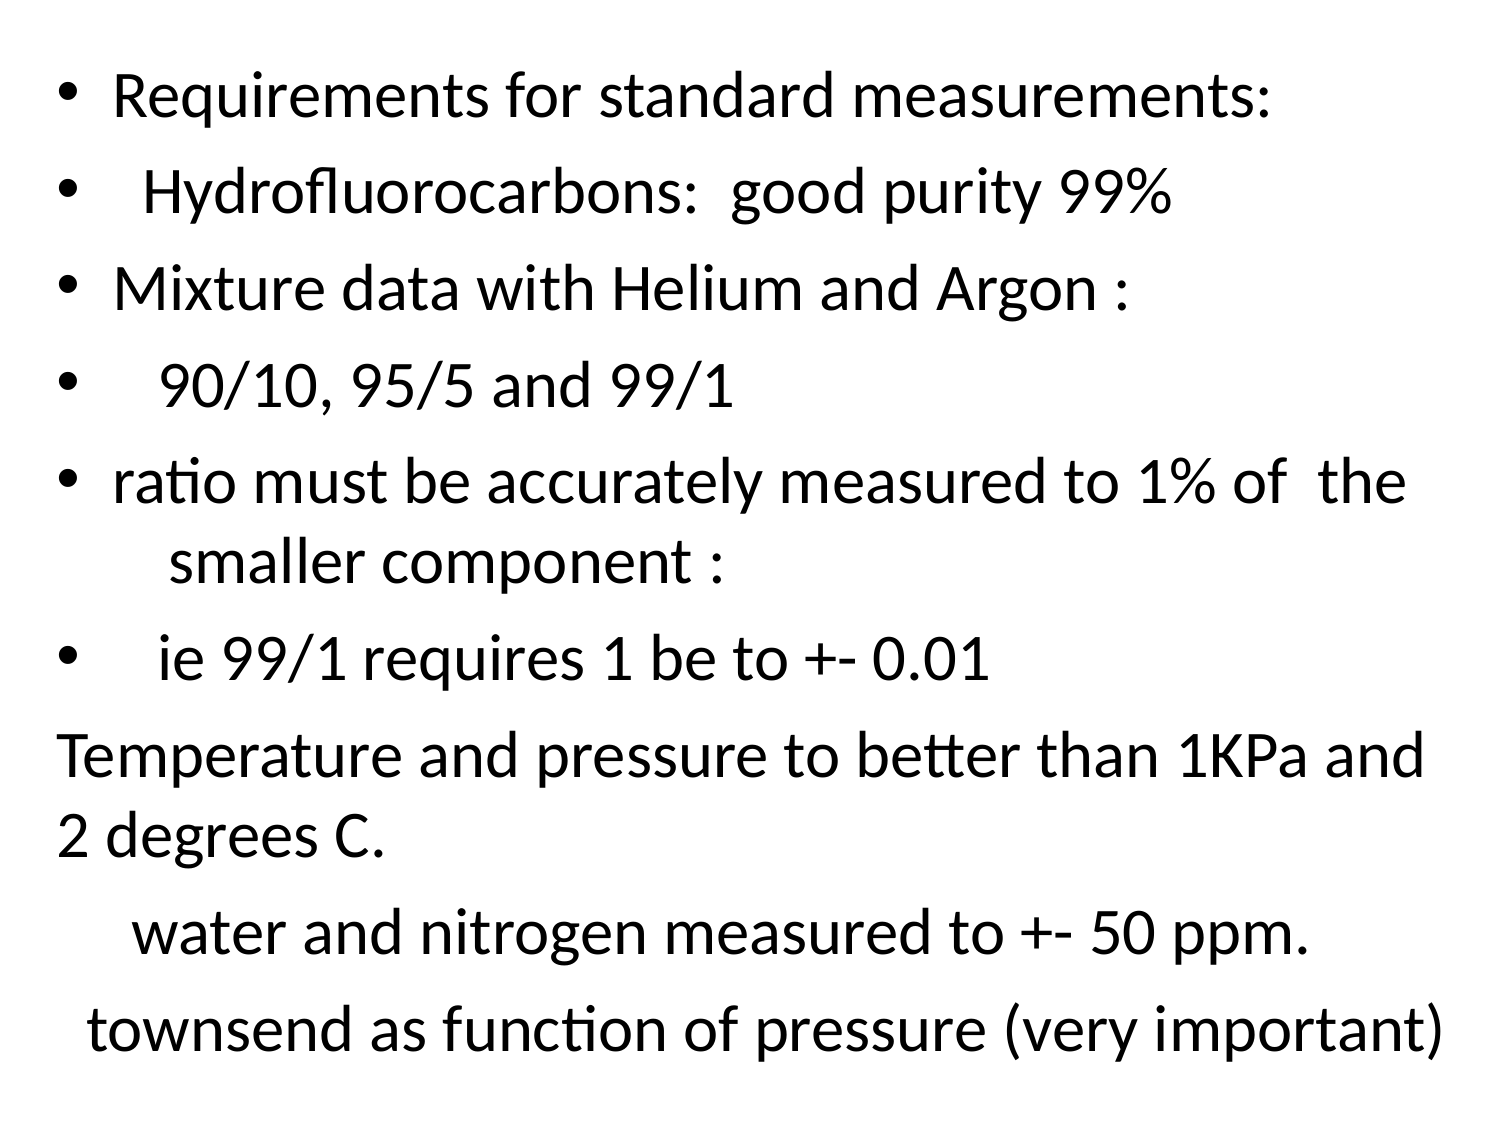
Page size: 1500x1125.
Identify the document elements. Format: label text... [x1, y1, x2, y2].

list Requirements for standard measurements: Hydrofluorocarbons: good purity 99% Mixture data with Helium and Argon : 90/10, 95/5 and 99/1 ratio must be accurately measured to 1% of the smaller component : ie 99/1 requires 1 be to +- 0.01 Temperature and pressure to better than 1KPa and 2 degrees C. water and nitrogen measured to +- 50 ppm. townsend as function of pressure (very important) [41, 42, 1471, 1083]
